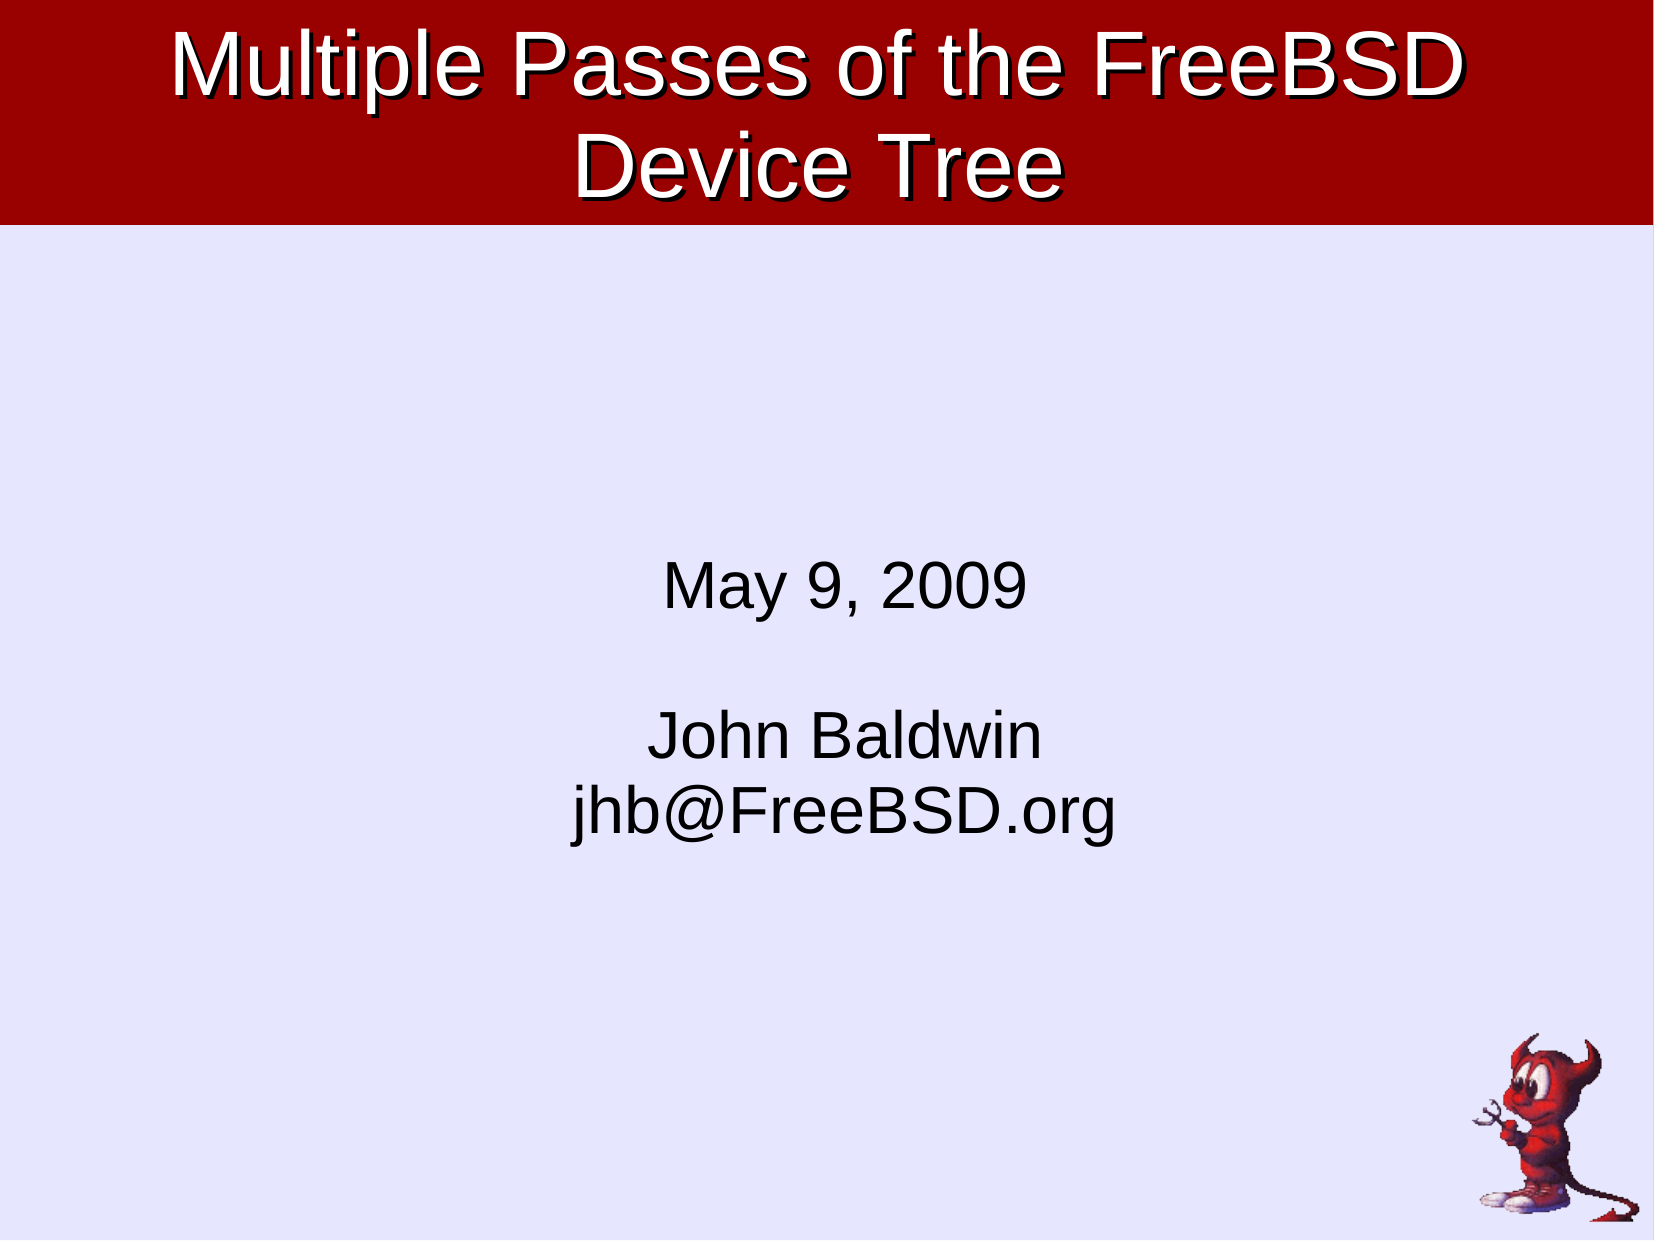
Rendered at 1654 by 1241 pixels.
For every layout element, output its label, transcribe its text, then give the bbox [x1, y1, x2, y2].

subtitle May 9, 2009 John Baldwin jhb@FreeBSD.org [121, 344, 1534, 1127]
title Multiple Passes of the FreeBSD Device Tree [112, 11, 1525, 219]
picture [1464, 1030, 1643, 1227]
